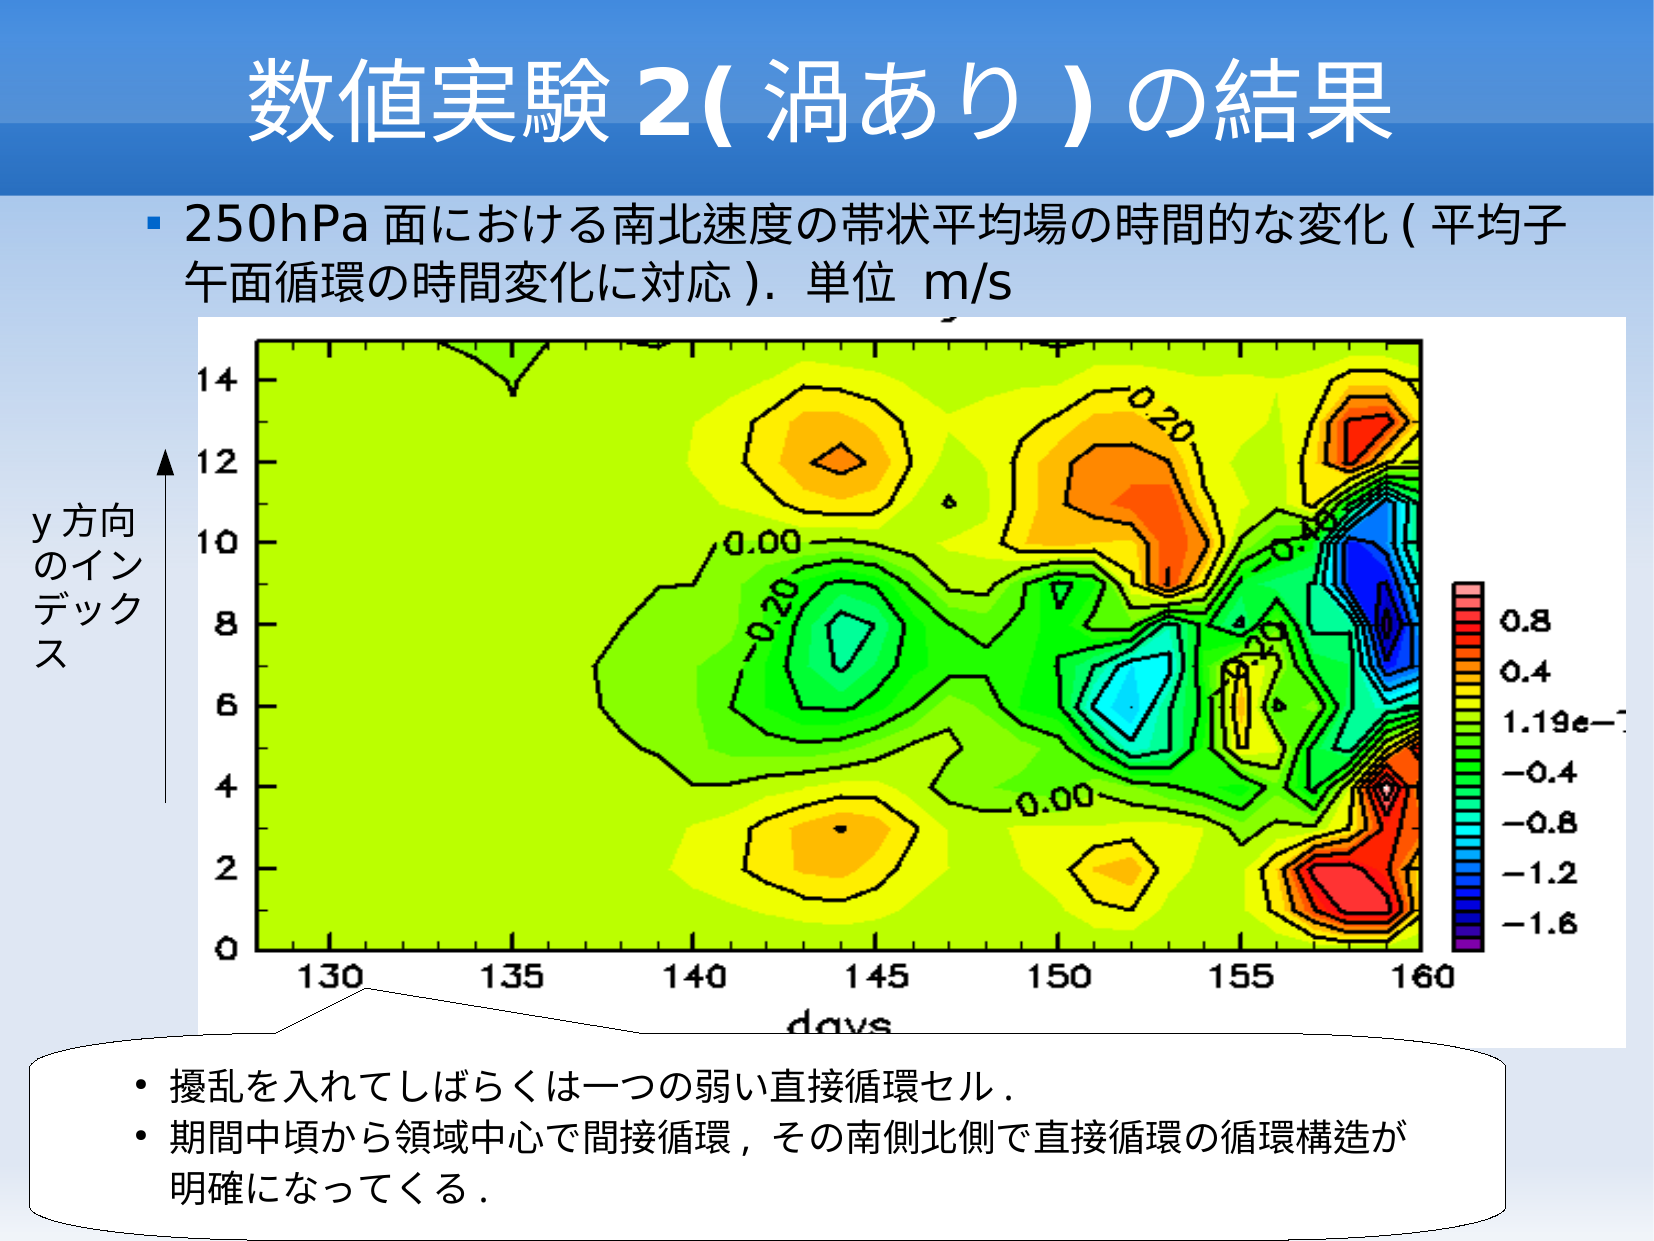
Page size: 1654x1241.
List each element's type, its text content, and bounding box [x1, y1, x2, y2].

text_box 擾乱を入れてしばらくは一つの弱い直接循環セル. 期間中頃から領域中心で間接循環, その南側北側で直接循環の循環構造が明確になってくる. [29, 988, 1506, 1241]
picture [0, 0, 1654, 1241]
text_box y方向のインデックス [17, 486, 178, 827]
list 250hPa面における南北速度の帯状平均場の時間的な変化(平均子午面循環の時間変化に対応). 単位 m/s [0, 194, 1577, 999]
title 数値実験2(渦あり)の結果 [76, 7, 1565, 194]
